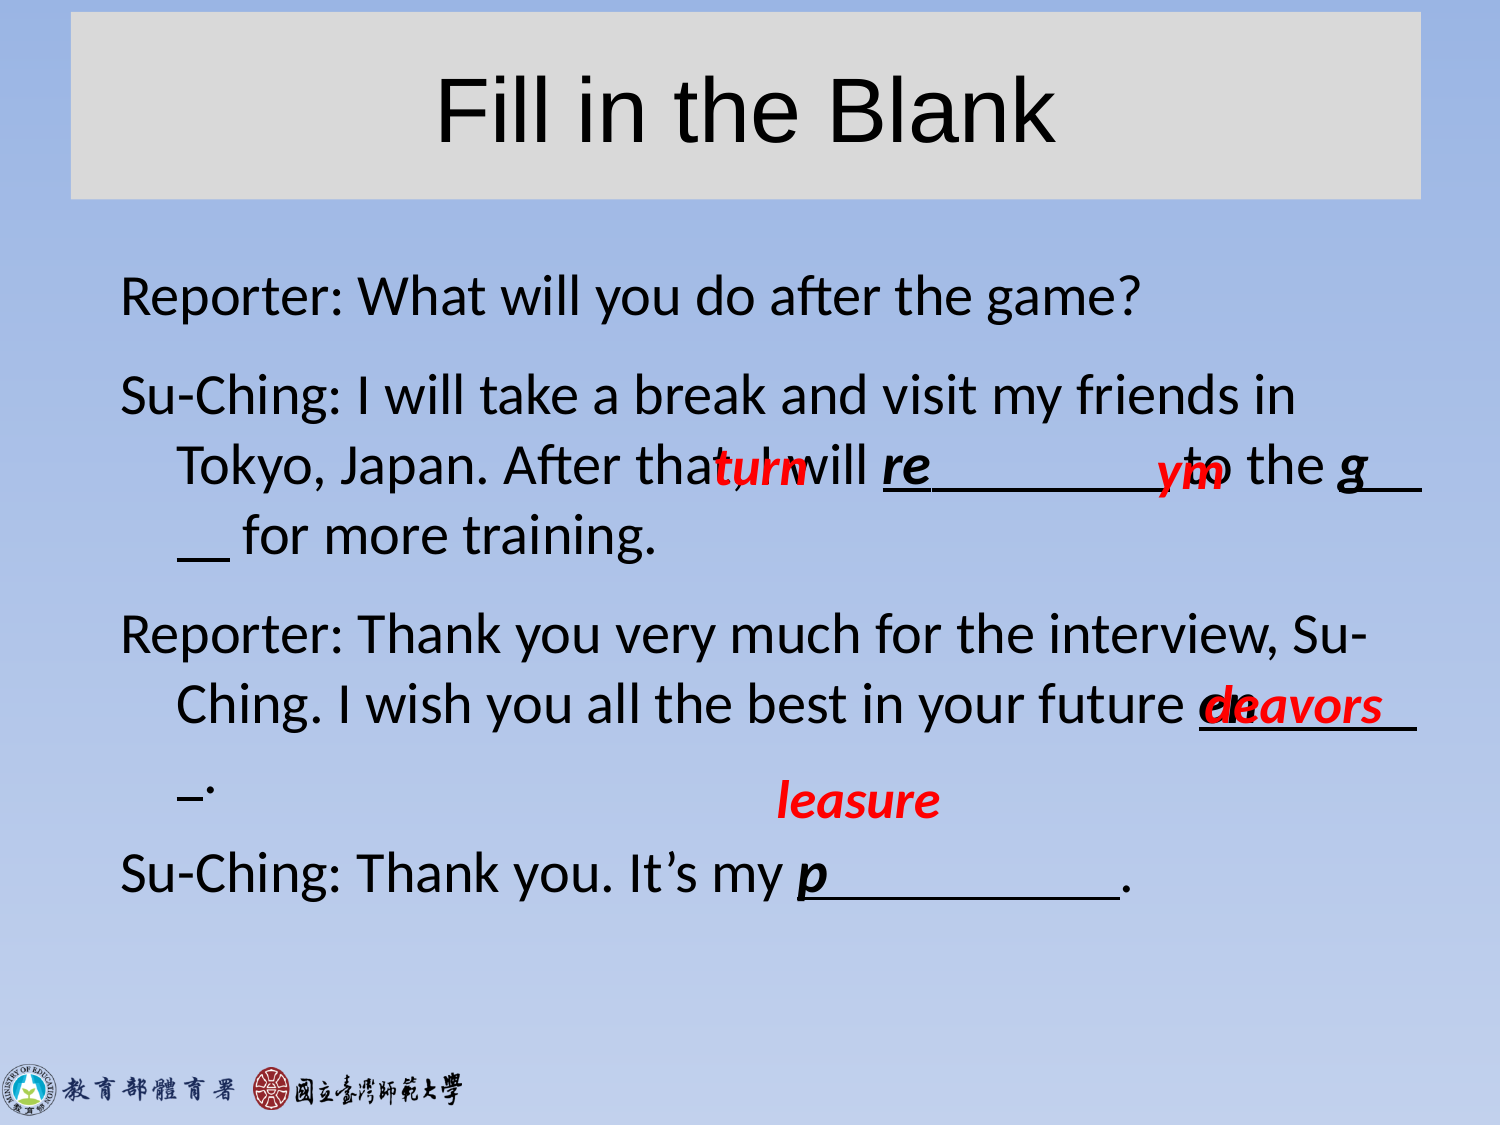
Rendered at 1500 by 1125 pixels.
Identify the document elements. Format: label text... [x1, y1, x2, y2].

title Fill in the Blank [70, 11, 1421, 200]
list Reporter: What will you do after the game? Su-Ching: I will take a break and visit my friends in Tokyo, Japan. After that, I will re to the g for more training. Reporter: Thank you very much for the interview, Su-Ching. I wish you all the best in your future en . Su-Ching: Thank you. It’s my p . [49, 249, 1443, 993]
text_box deavors [1189, 661, 1400, 743]
text_box ym [1141, 427, 1242, 509]
text_box leasure [761, 756, 958, 838]
text_box turn [698, 424, 825, 505]
